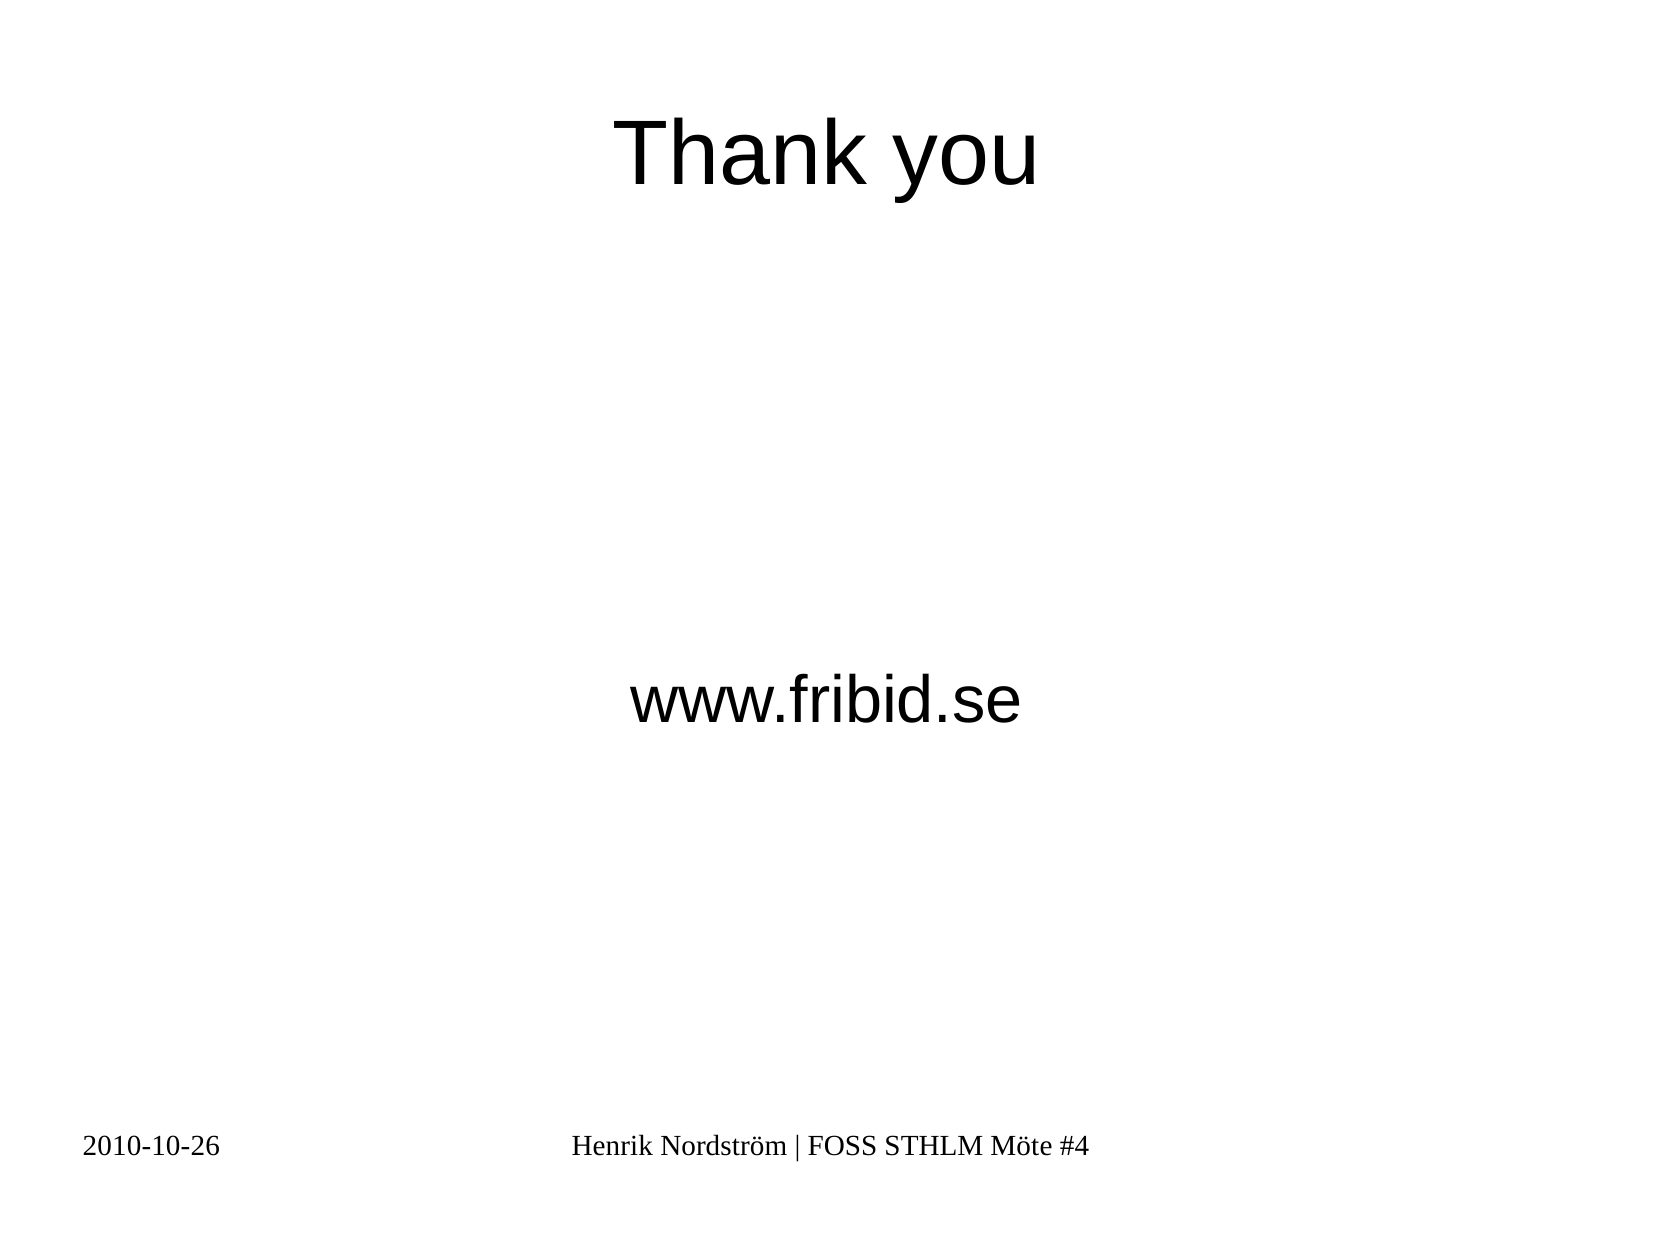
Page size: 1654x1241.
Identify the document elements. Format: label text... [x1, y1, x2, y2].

title Thank you [82, 49, 1571, 257]
subtitle www.fribid.se [82, 297, 1571, 1102]
